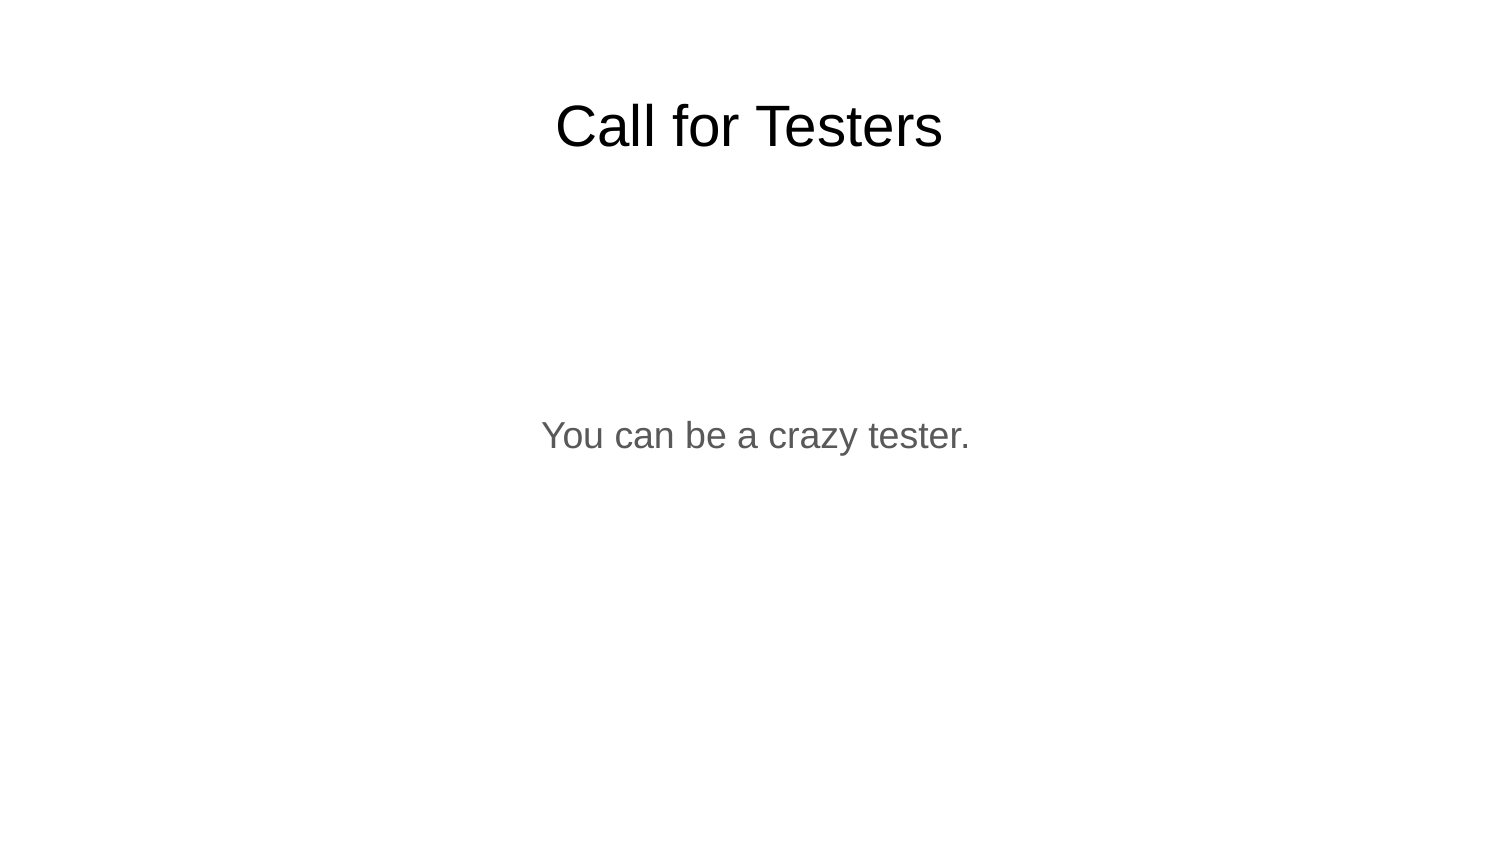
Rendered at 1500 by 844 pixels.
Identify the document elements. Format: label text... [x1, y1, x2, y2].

list You can be a crazy tester. [526, 389, 996, 498]
title Call for Testers [51, 72, 1449, 167]
